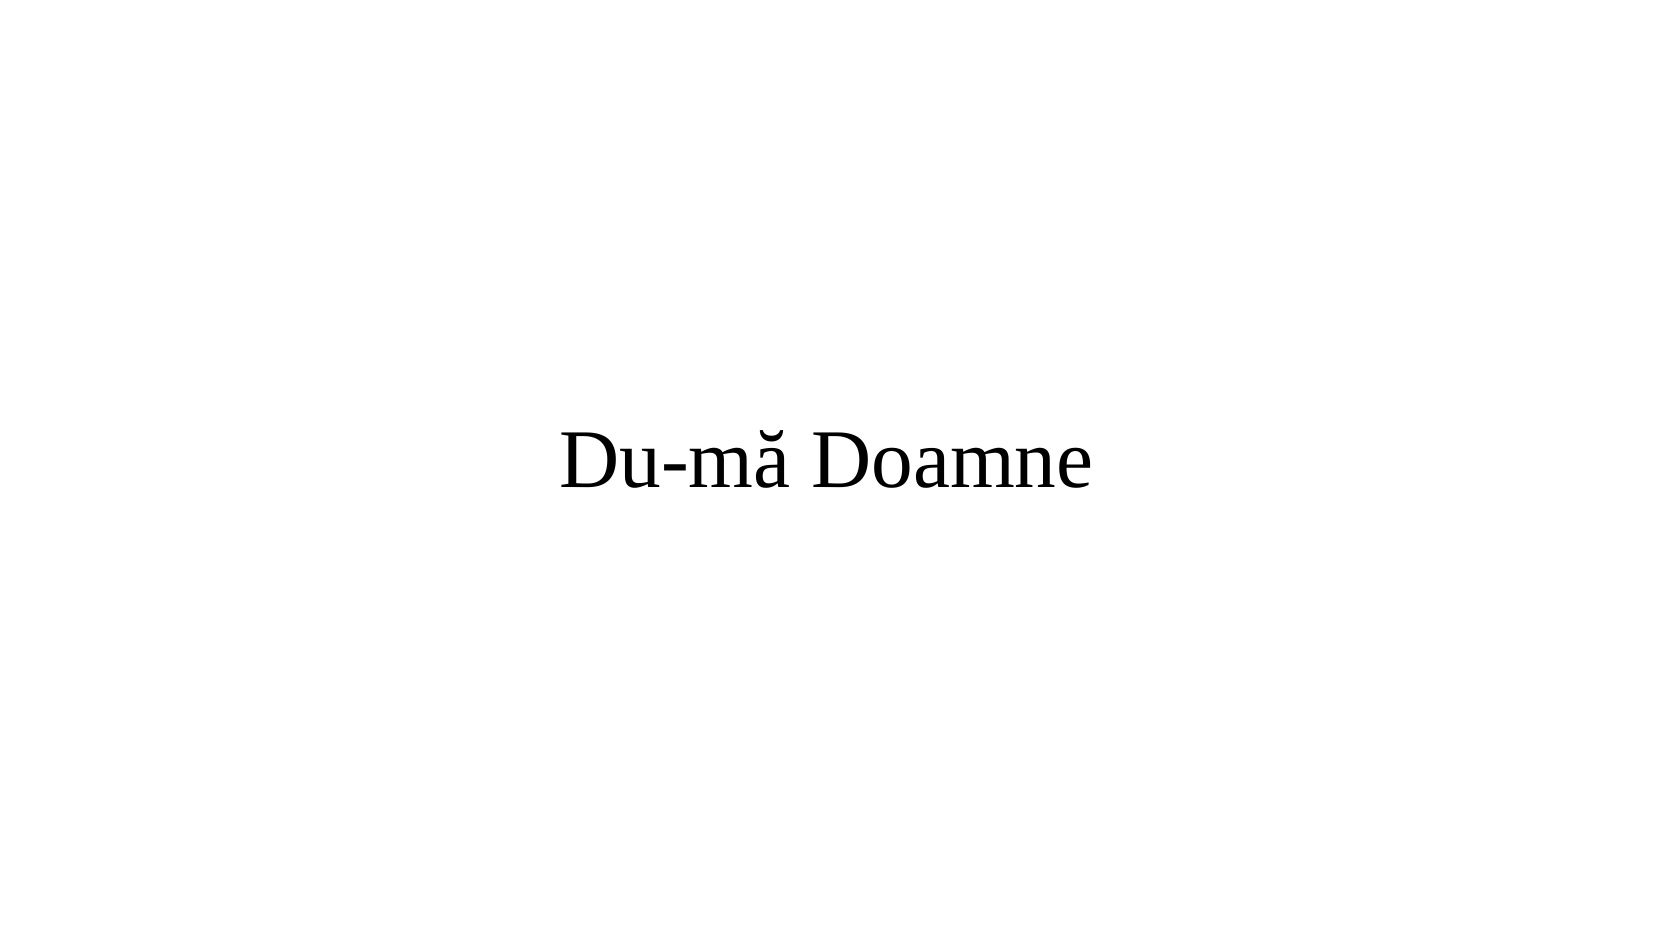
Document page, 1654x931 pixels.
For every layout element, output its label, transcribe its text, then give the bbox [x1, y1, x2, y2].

subtitle Du-mă Doamne [0, 396, 1654, 505]
